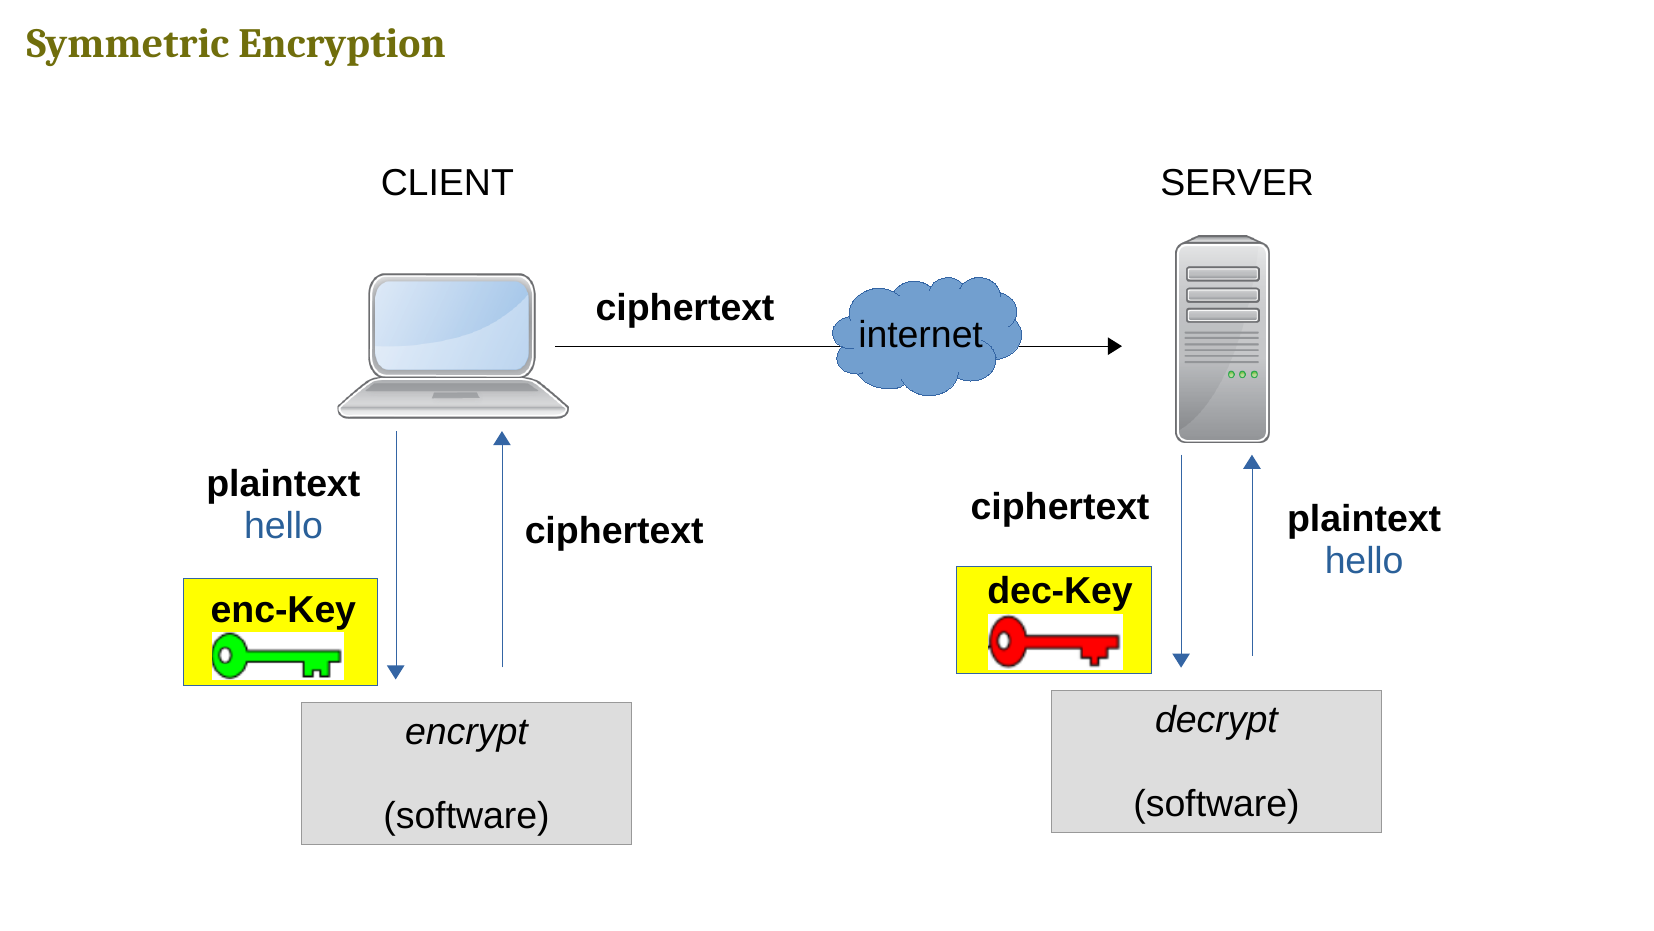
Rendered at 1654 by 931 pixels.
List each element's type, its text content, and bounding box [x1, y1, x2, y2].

picture [327, 263, 579, 429]
picture [212, 632, 344, 680]
text_box CLIENT [366, 153, 529, 211]
text_box SERVER [1145, 153, 1329, 211]
text_box decrypt (software) [1051, 690, 1382, 833]
text_box ciphertext [578, 279, 792, 378]
text_box internet [832, 277, 1022, 396]
text_box plaintext hello [1257, 490, 1471, 589]
picture [1175, 235, 1270, 443]
text_box ciphertext dec-Key [950, 478, 1170, 704]
text_box [183, 680, 378, 686]
text_box ciphertext [507, 501, 721, 601]
text_box plaintext hello enc-Key [183, 454, 384, 680]
text_box encrypt (software) [301, 702, 632, 845]
text_box Symmetric Encryption [11, 12, 1004, 77]
picture [988, 614, 1123, 670]
